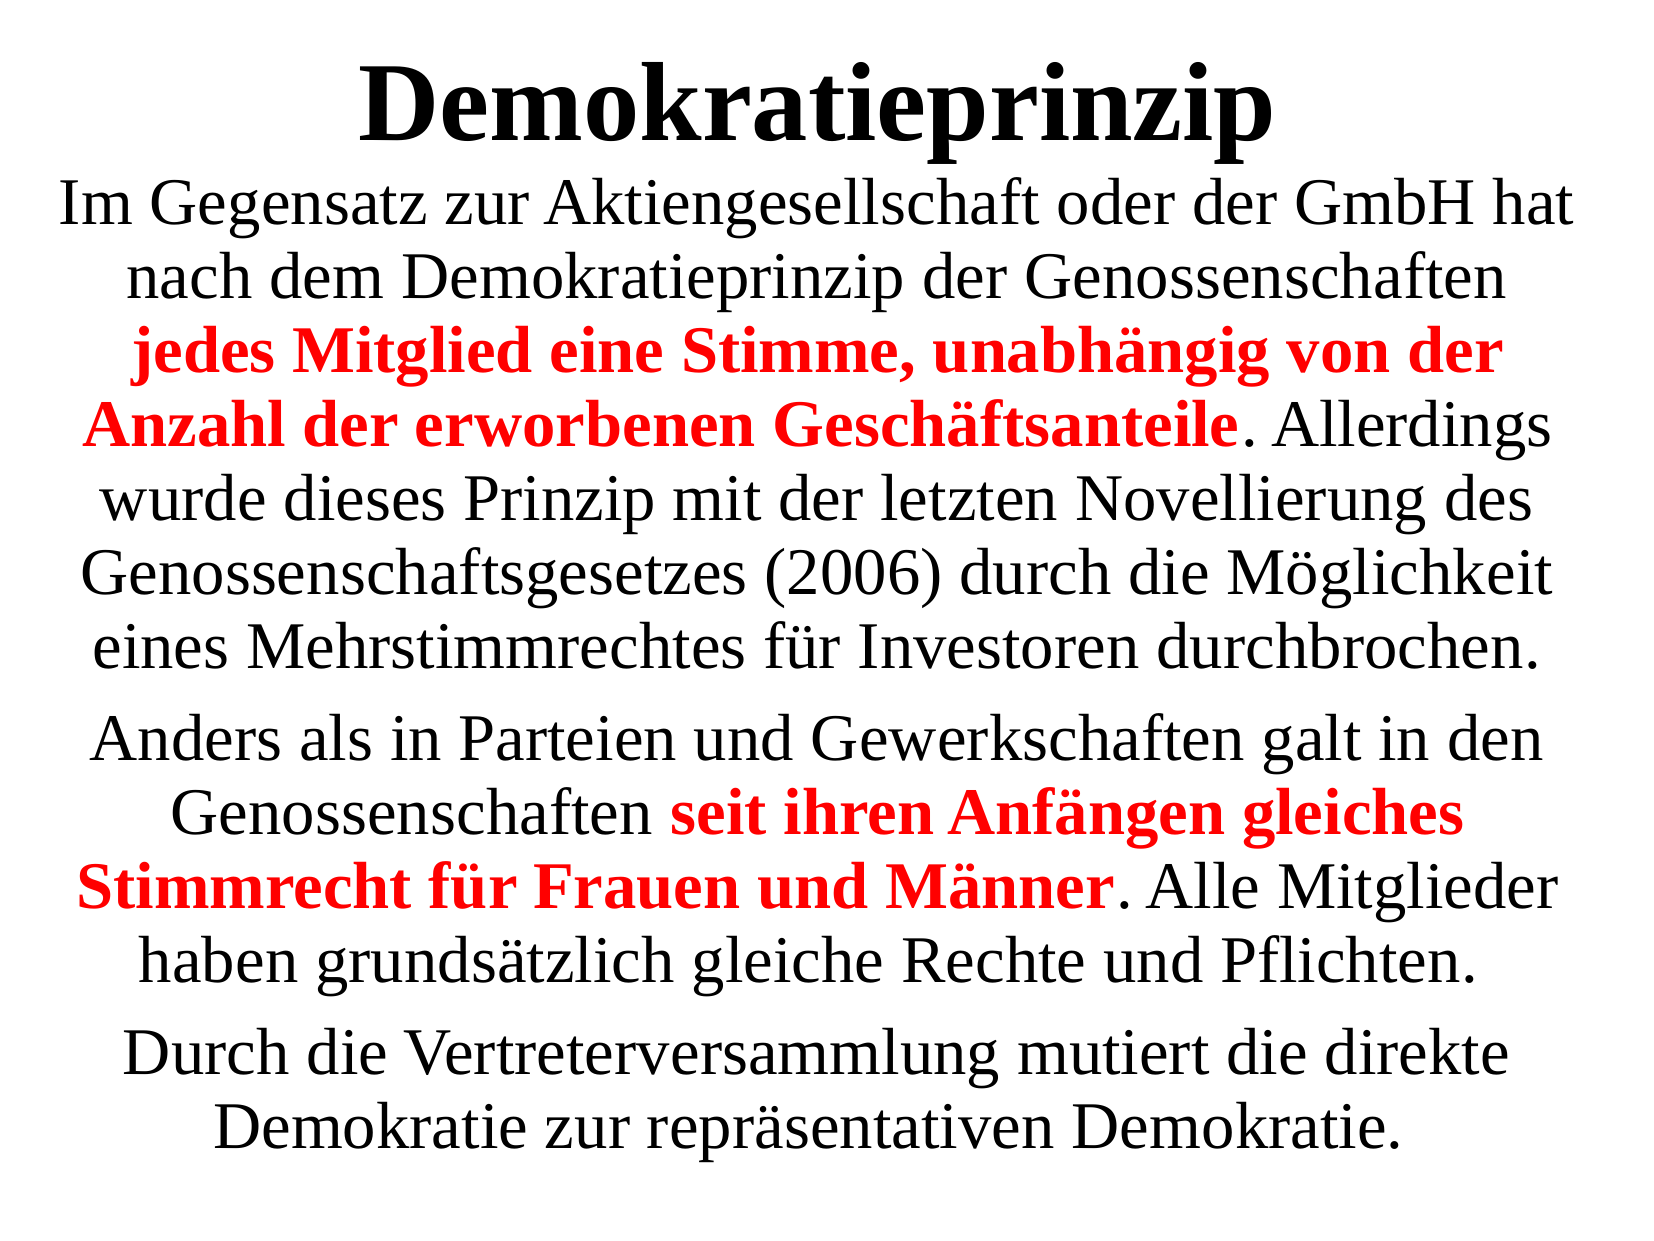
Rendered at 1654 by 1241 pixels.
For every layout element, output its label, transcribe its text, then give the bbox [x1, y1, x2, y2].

text_box Demokratieprinzip Im Gegensatz zur Aktiengesellschaft oder der GmbH hat nach dem Demokratieprinzip der Genossenschaften jedes Mitglied eine Stimme, unabhängig von der Anzahl der erworbenen Geschäftsanteile. Allerdings wurde dieses Prinzip mit der letzten Novellierung des Genossenschaftsgesetzes (2006) durch die Möglichkeit eines Mehrstimmrechtes für Investoren durchbrochen. Anders als in Parteien und Gewerkschaften galt in den Genossenschaften seit ihren Anfängen gleiches Stimmrecht für Frauen und Männer. Alle Mitglieder haben grundsätzlich gleiche Rechte und Pflichten. Durch die Vertreterversammlung mutiert die direkte Demokratie zur repräsentativen Demokratie. [44, 33, 1605, 1186]
